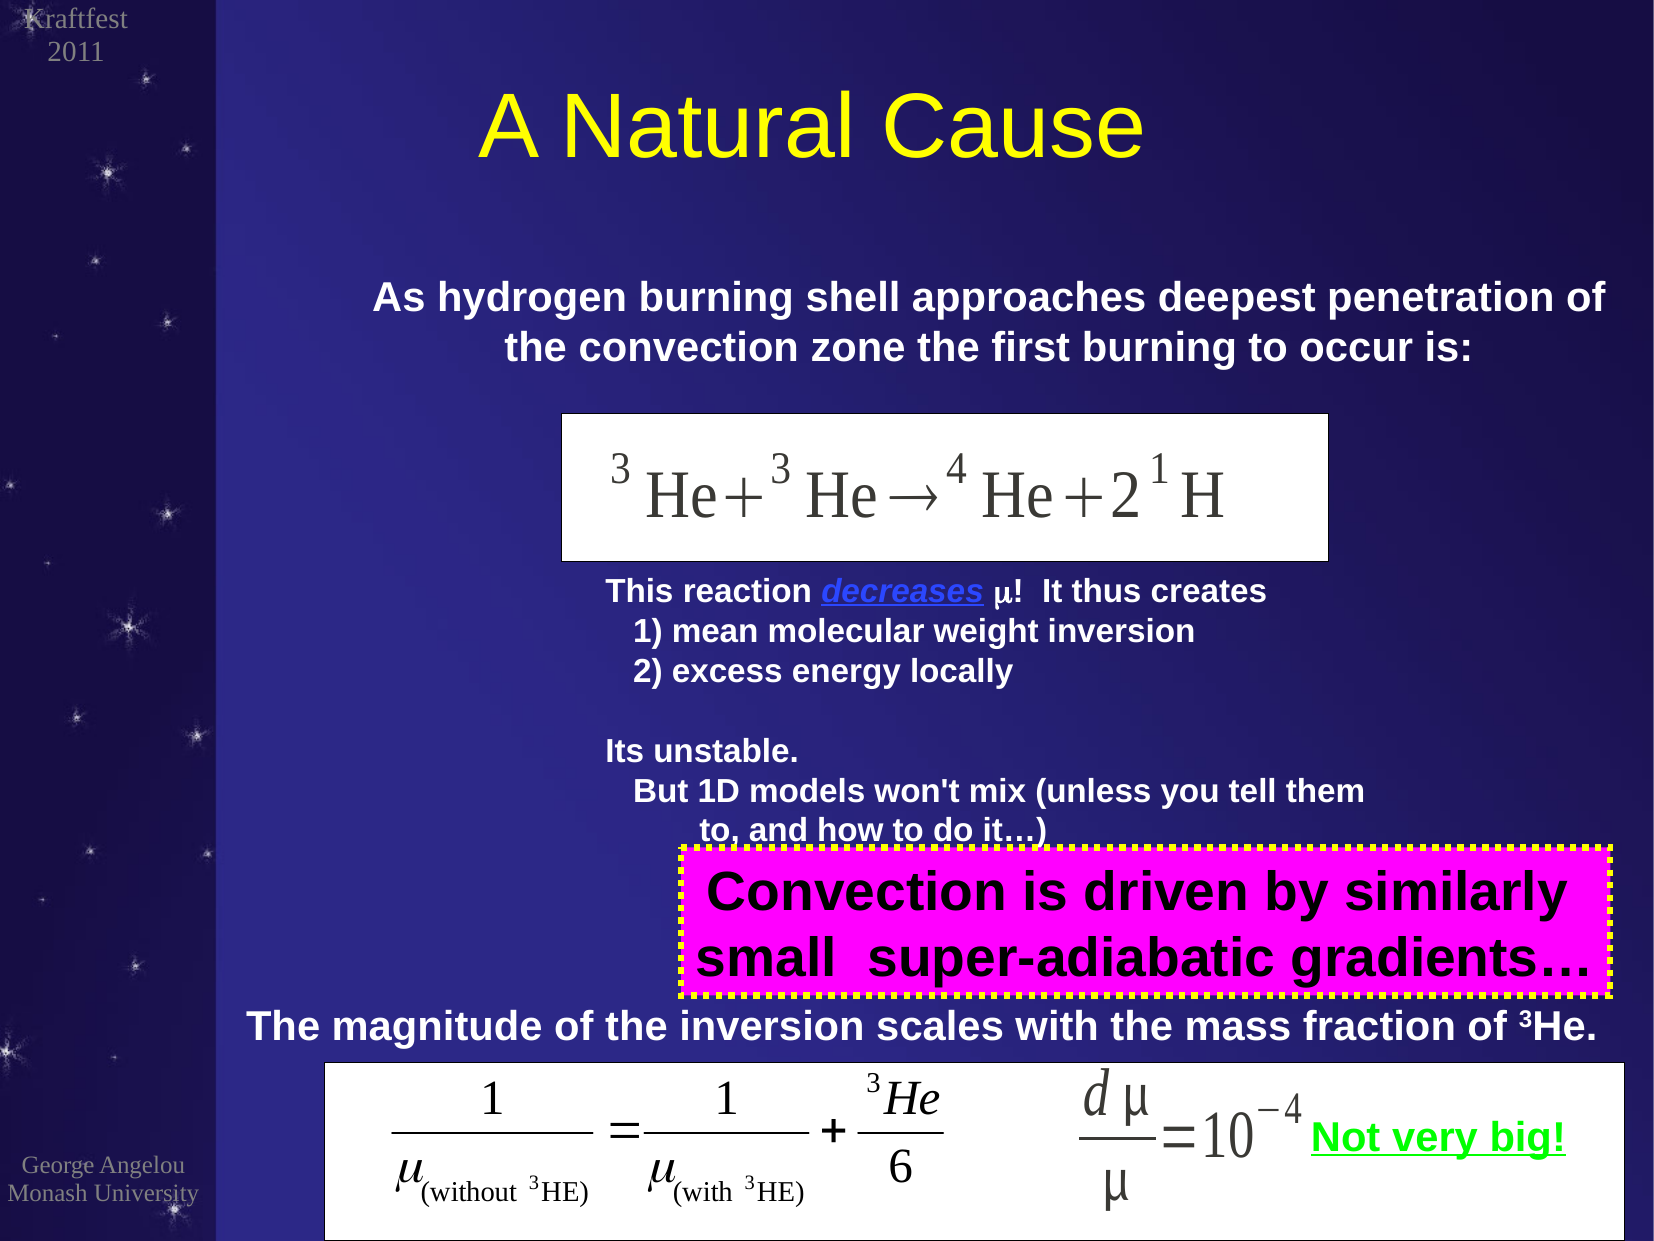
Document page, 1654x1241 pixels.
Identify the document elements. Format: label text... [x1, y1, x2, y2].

text_box The magnitude of the inversion scales with the mass fraction of 3He. [231, 990, 1613, 1057]
chart [594, 445, 1251, 531]
text_box [324, 1062, 1625, 1241]
text_box [561, 413, 1329, 562]
chart [1062, 1057, 1321, 1217]
text_box Not very big! [1296, 1102, 1581, 1168]
text_box Convection is driven by similarly small super-adiabatic gradients… [681, 847, 1611, 996]
text_box This reaction decreases ! It thus creates 1) mean molecular weight inversion 2) excess energy locally Its unstable. But 1D models won't mix (unless you tell them to, and how to do it…)‏ [590, 421, 1418, 897]
text_box As hydrogen burning shell approaches deepest penetration of the convection zone the first burning to occur is: [324, 261, 1654, 378]
picture [0, 0, 1654, 1241]
title A Natural Cause [110, 27, 1516, 215]
